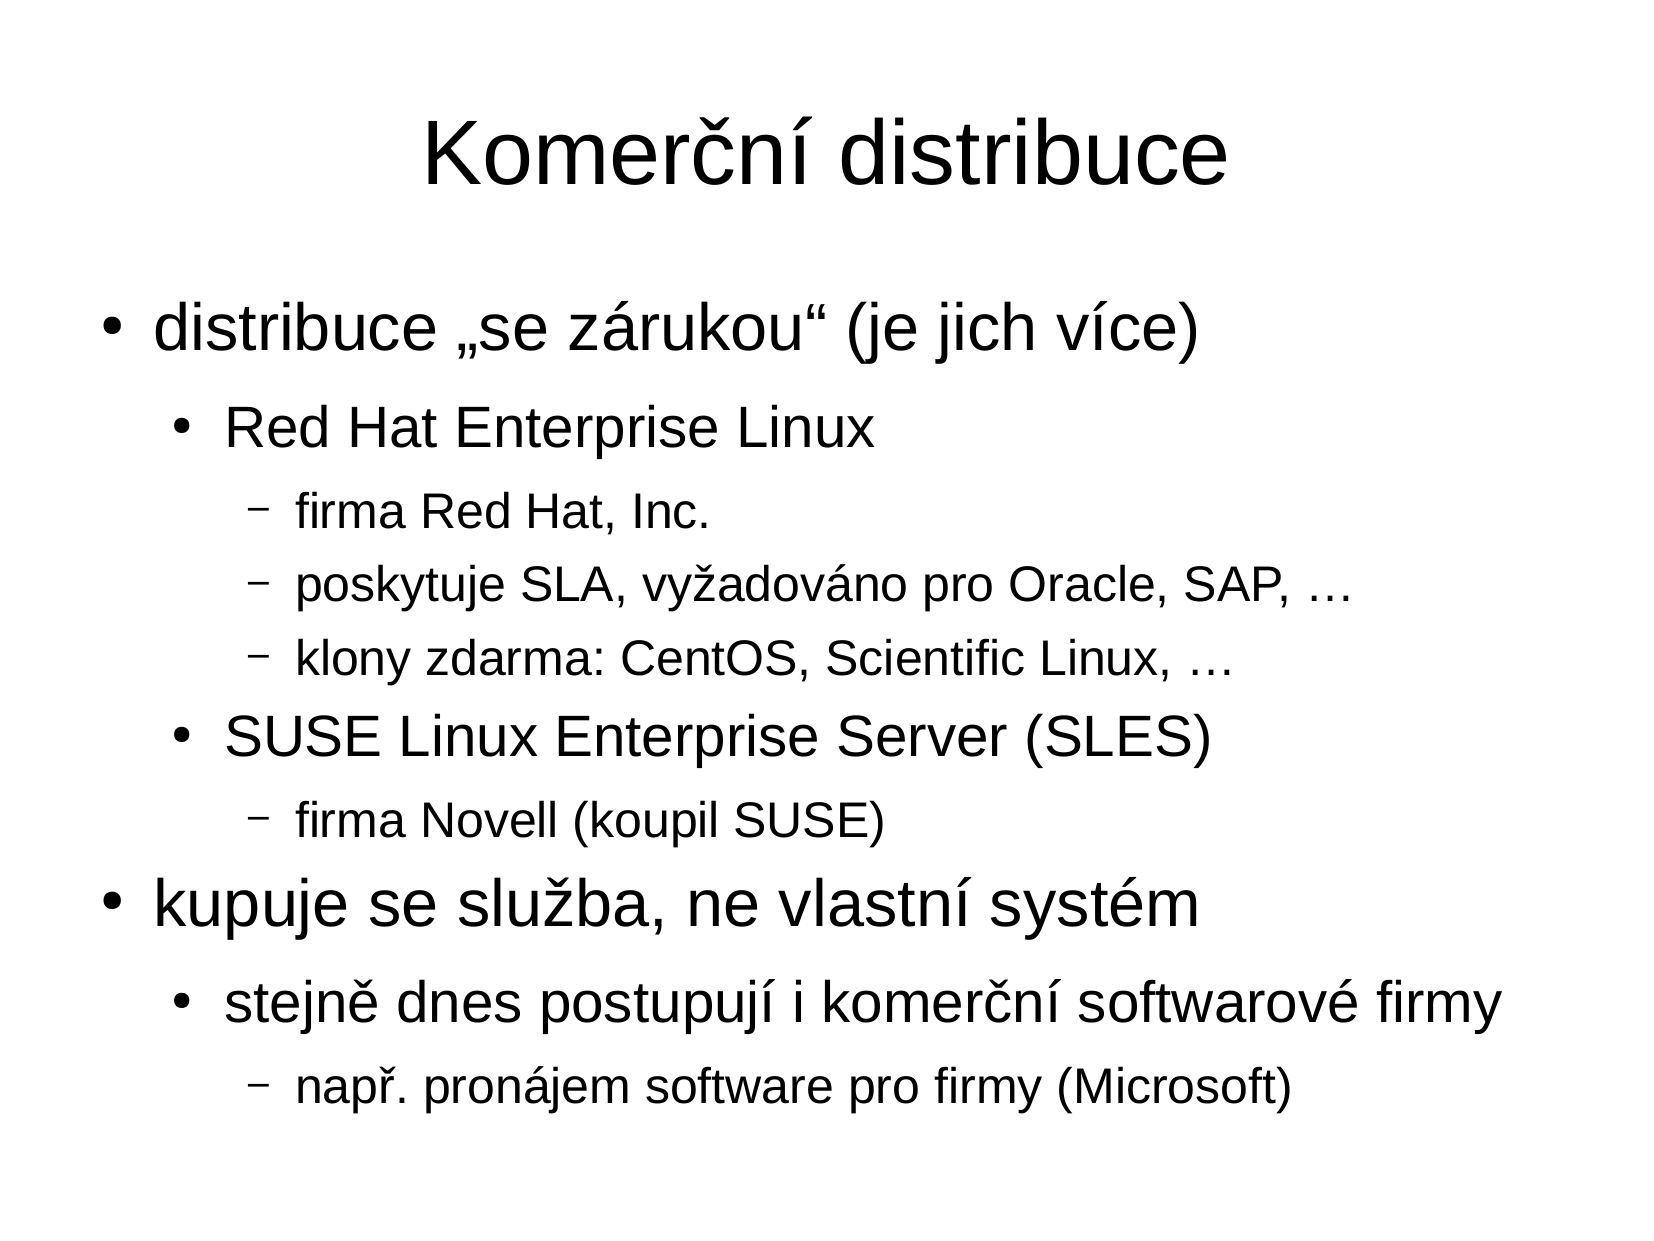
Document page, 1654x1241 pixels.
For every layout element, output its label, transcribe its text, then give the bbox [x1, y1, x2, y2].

list distribuce „se zárukou“ (je jich více) Red Hat Enterprise Linux firma Red Hat, Inc. poskytuje SLA, vyžadováno pro Oracle, SAP, … klony zdarma: CentOS, Scientific Linux, … SUSE Linux Enterprise Server (SLES) firma Novell (koupil SUSE) kupuje se služba, ne vlastní systém stejně dnes postupují i komerční softwarové firmy např. pronájem software pro firmy (Microsoft) [82, 290, 1571, 1114]
title Komerční distribuce [82, 56, 1571, 250]
